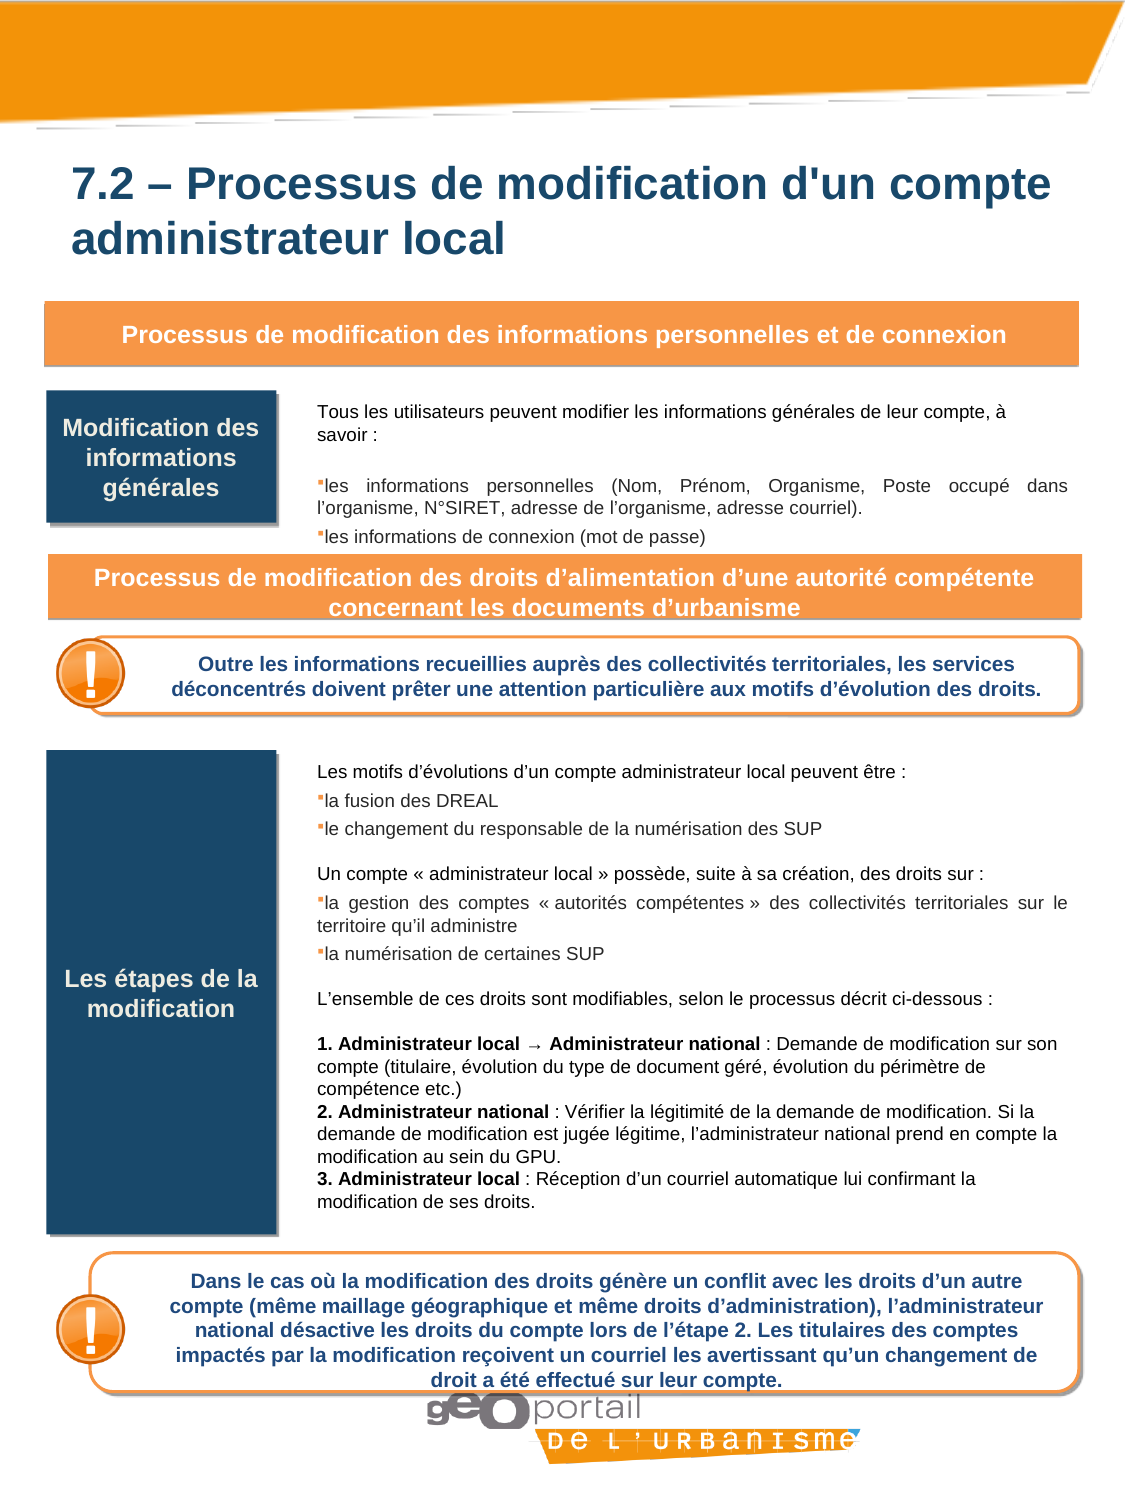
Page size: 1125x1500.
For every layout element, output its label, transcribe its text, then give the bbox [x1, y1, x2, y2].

text_box Tous les utilisateurs peuvent modifier les informations générales de leur compte, à savoir : les informations personnelles (Nom, Prénom, Organisme, Poste occupé dans l’organisme, N°SIRET, adresse de l’organisme, adresse courriel). les informations de connexion (mot de passe) [302, 392, 1083, 554]
title 7.2 – Processus de modification d'un compte administrateur local [56, 129, 1088, 288]
text_box Outre les informations recueillies auprès des collectivités territoriales, les services déconcentrés doivent prêter une attention particulière aux motifs d’évolution des droits. [93, 636, 1079, 714]
picture [54, 1292, 126, 1365]
picture [54, 636, 126, 709]
text_box Les motifs d’évolutions d’un compte administrateur local peuvent être : la fusion des DREAL le changement du responsable de la numérisation des SUP Un compte « administrateur local » possède, suite à sa création, des droits sur : la gestion des comptes « autorités compétentes » des collectivités territoriales sur le territoire qu’il administre la numérisation de certaines SUP L’ensemble de ces droits sont modifiables, selon le processus décrit ci-dessous : 1. Administrateur local → Administrateur national : Demande de modification sur son compte (titulaire, évolution du type de document géré, évolution du périmètre de compétence etc.) 2. Administrateur national : Vérifier la légitimité de la demande de modification. Si la demande de modification est jugée légitime, l’administrateur national prend en compte la modification au sein du GPU. 3. Administrateur local : Réception d’un courriel automatique lui confirmant la modification de ses droits. [302, 752, 1083, 1220]
text_box Les étapes de la modification [46, 750, 277, 1235]
picture [391, 1245, 892, 1252]
text_box Modification des informations générales [46, 390, 277, 523]
text_box Processus de modification des droits d’alimentation d’une autorité compétente concernant les documents d’urbanisme [48, 554, 1083, 619]
picture [391, 1392, 892, 1500]
text_box Dans le cas où la modification des droits génère un conflit avec les droits d’un autre compte (même maillage géographique et même droits d’administration), l’administrateur national désactive les droits du compte lors de l’étape 2. Les titulaires des comptes impactés par la modification reçoivent un courriel les avertissant qu’un changement de droit a été effectué sur leur compte. [90, 1252, 1079, 1392]
text_box Processus de modification des informations personnelles et de connexion [44, 301, 1079, 366]
